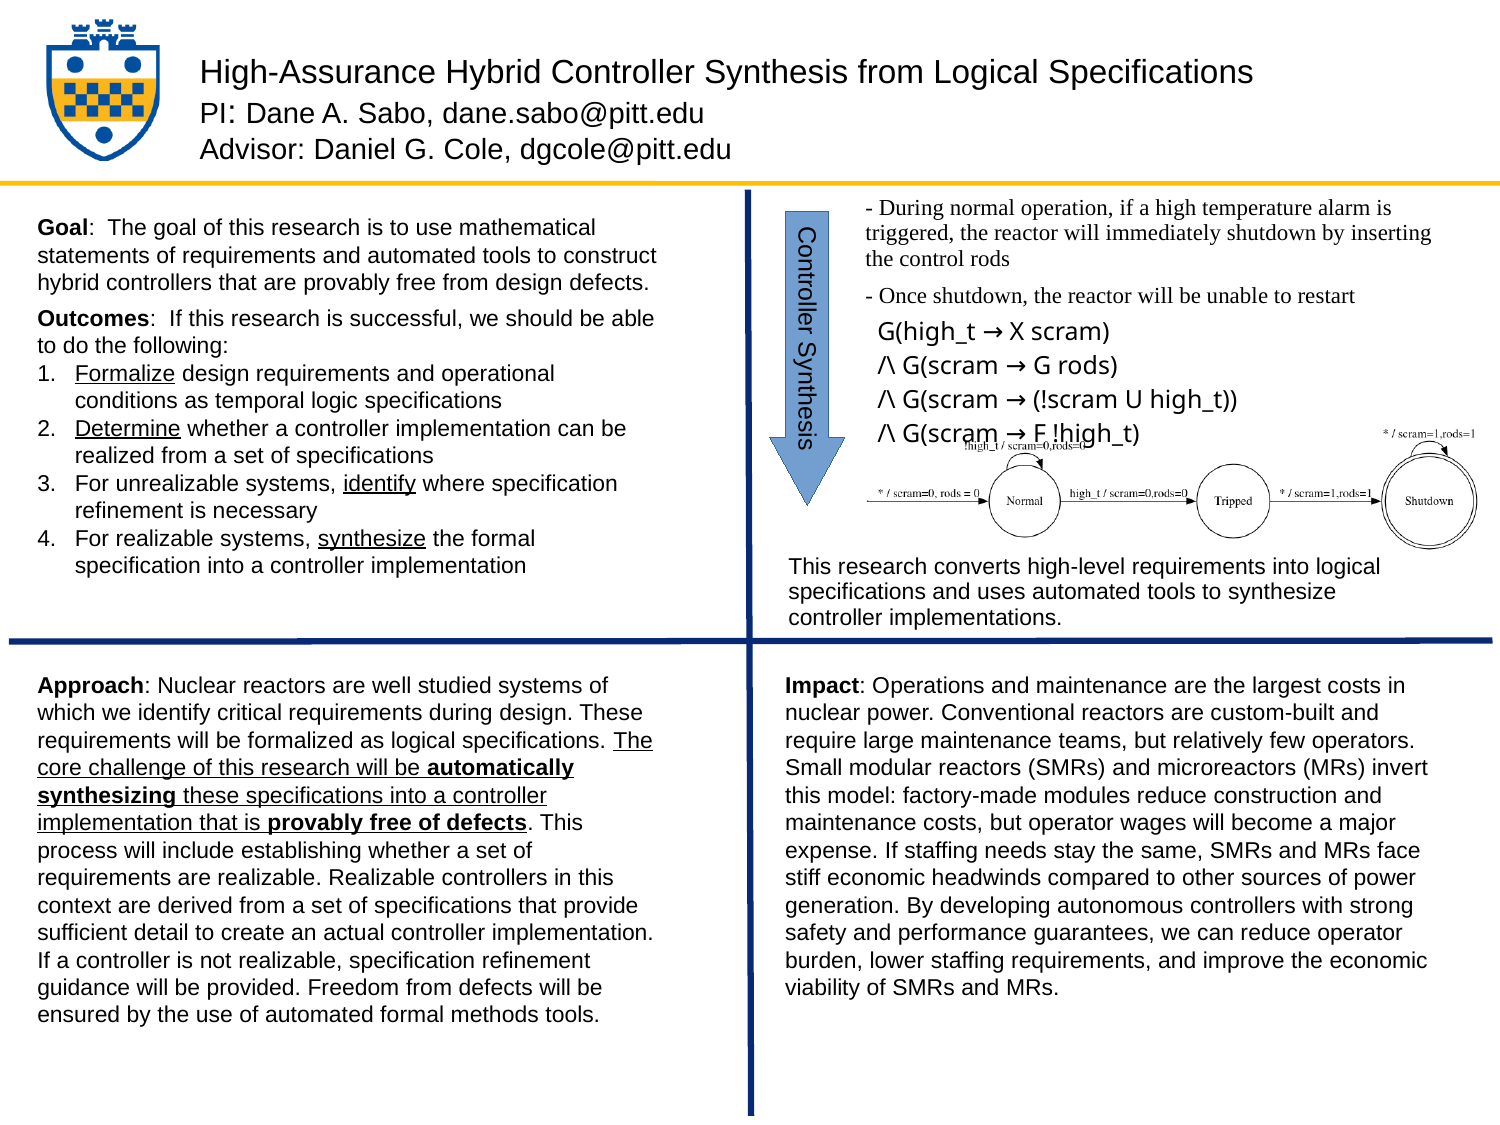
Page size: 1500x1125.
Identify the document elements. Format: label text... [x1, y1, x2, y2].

text_box This research converts high-level requirements into logical specifications and uses automated tools to synthesize controller implementations. [773, 546, 1449, 687]
text_box Outcomes: If this research is successful, we should be able to do the following: Formalize design requirements and operational conditions as temporal logic specifications Determine whether a controller implementation can be realized from a set of specifications For unrealizable systems, identify where specification refinement is necessary For realizable systems, synthesize the formal specification into a controller implementation [22, 295, 677, 586]
text_box Impact: Operations and maintenance are the largest costs in nuclear power. Conventional reactors are custom-built and require large maintenance teams, but relatively few operators. Small modular reactors (SMRs) and microreactors (MRs) invert this model: factory-made modules reduce construction and maintenance costs, but operator wages will become a major expense. If staffing needs stay the same, SMRs and MRs face stiff economic headwinds compared to other sources of power generation. By developing autonomous controllers with strong safety and performance guarantees, we can reduce operator burden, lower staffing requirements, and improve the economic viability of SMRs and MRs. [770, 663, 1451, 1008]
text_box Goal: The goal of this research is to use mathematical statements of requirements and automated tools to construct hybrid controllers that are provably free from design defects. [22, 205, 677, 295]
text_box - During normal operation, if a high temperature alarm is triggered, the reactor will immediately shutdown by inserting the control rods - Once shutdown, the reactor will be unable to restart [850, 187, 1451, 307]
picture [862, 439, 1496, 555]
text_box Approach: Nuclear reactors are well studied systems of which we identify critical requirements during design. These requirements will be formalized as logical specifications. The core challenge of this research will be automatically synthesizing these specifications into a controller implementation that is provably free of defects. This process will include establishing whether a set of requirements are realizable. Realizable controllers in this context are derived from a set of specifications that provide sufficient detail to create an actual controller implementation. If a controller is not realizable, specification refinement guidance will be provided. Freedom from defects will be ensured by the use of automated formal methods tools. [22, 663, 676, 1063]
text_box Controller Synthesis [769, 211, 845, 506]
text_box High-Assurance Hybrid Controller Synthesis from Logical Specifications PI: Dane A. Sabo, dane.sabo@pitt.edu Advisor: Daniel G. Cole, dgcole@pitt.edu [184, 43, 1443, 173]
text_box G(high_t → X scram) /\ G(scram → G rods) /\ G(scram → (!scram U high_t)) /\ G(scram → F !high_t) [862, 306, 1500, 439]
